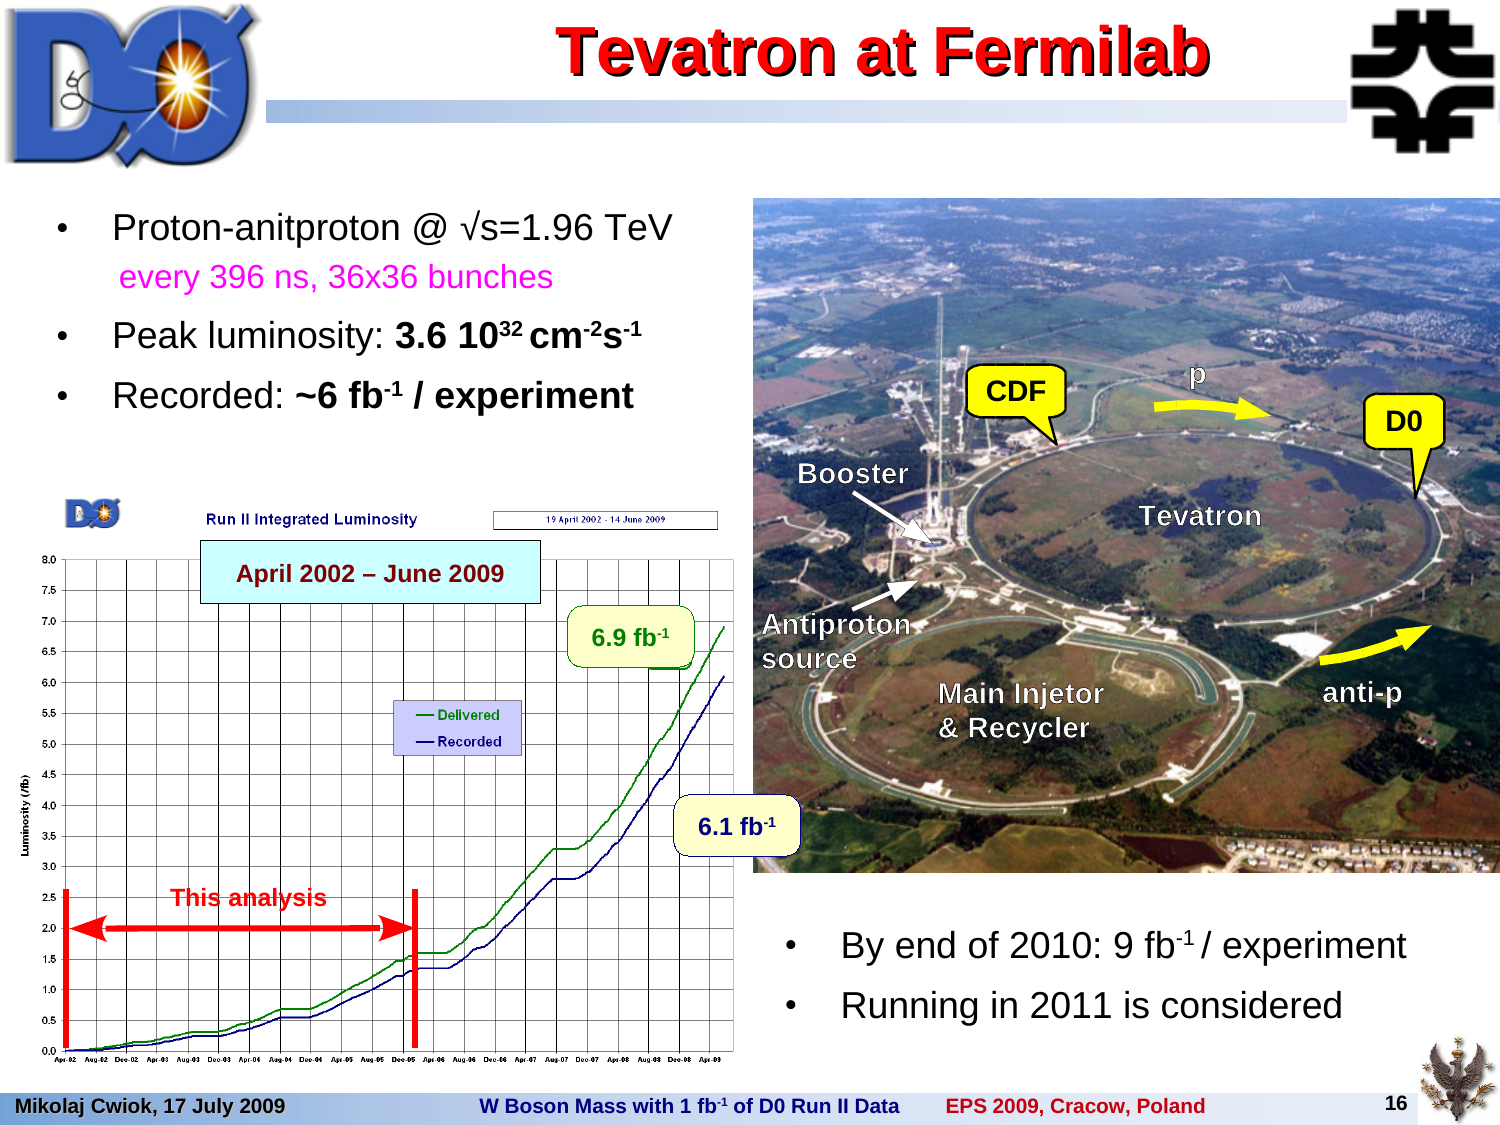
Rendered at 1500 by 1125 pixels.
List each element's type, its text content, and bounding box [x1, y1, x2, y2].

text_box By end of 2010: 9 fb-1 / experiment Running in 2011 is considered [781, 923, 1477, 1027]
picture [0, 1034, 1500, 1125]
text_box April 2002 – June 2009 [200, 540, 541, 604]
picture [5, 199, 1500, 1068]
text_box This analysis [155, 873, 342, 919]
text_box 6.9 fb-1 [567, 605, 695, 668]
picture [0, 0, 1500, 172]
text_box 6.1 fb-1 [673, 794, 801, 857]
title Tevatron at Fermilab [266, 0, 1500, 100]
subtitle Proton-anitproton @ √s=1.96 TeV every 396 ns, 36x36 bunches Peak luminosity: 3.6 1032 cm-2s-1 Recorded: ~6 fb-1 / experiment [52, 171, 810, 452]
